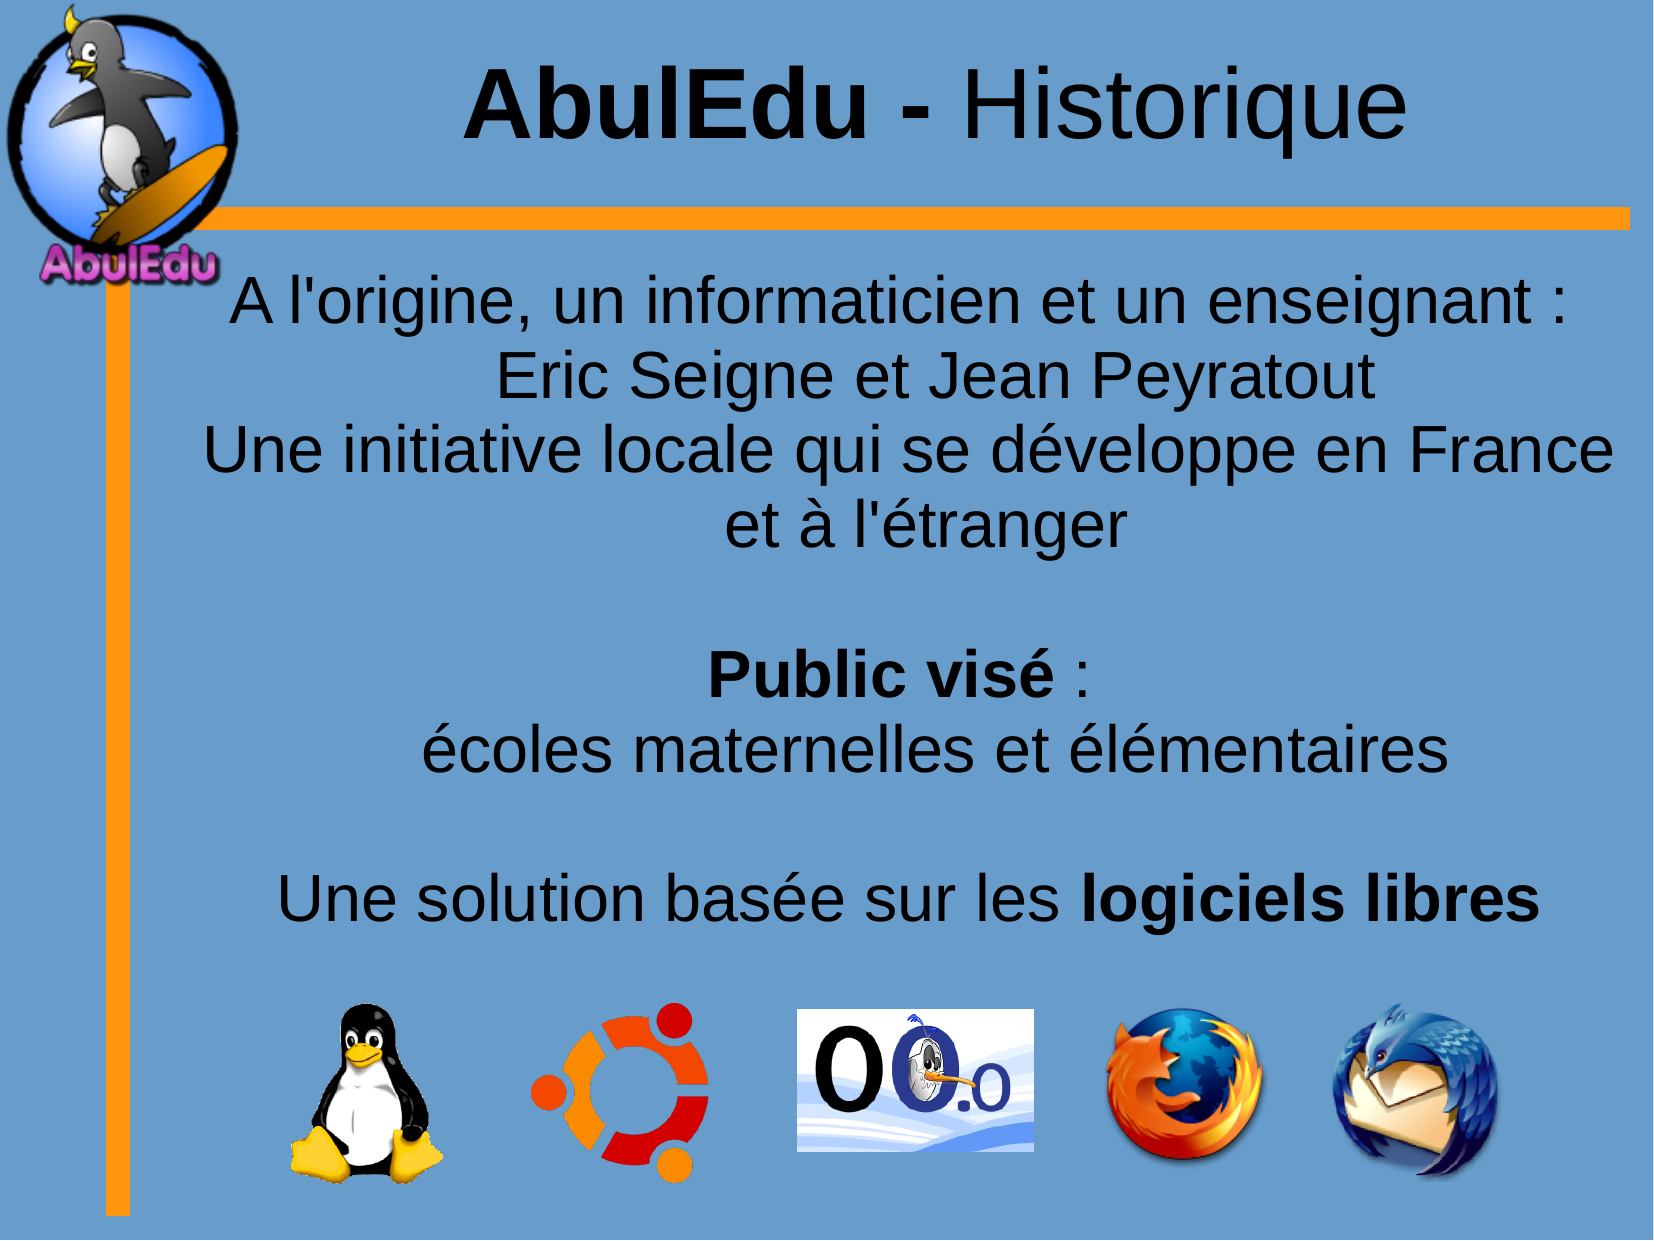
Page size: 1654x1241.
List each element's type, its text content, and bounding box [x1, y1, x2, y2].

title AbulEdu - Historique [248, 0, 1636, 208]
picture [797, 1009, 1034, 1152]
picture [1328, 1003, 1506, 1182]
picture [1092, 990, 1283, 1182]
picture [531, 1003, 709, 1183]
picture [0, 0, 248, 292]
subtitle A l'origine, un informaticien et un enseignant : Eric Seigne et Jean Peyratout Une initiative locale qui se développe en France et à l'étranger Public visé : écoles maternelles et élémentaires Une solution basée sur les logiciels libres [177, 253, 1625, 945]
picture [290, 1003, 443, 1184]
